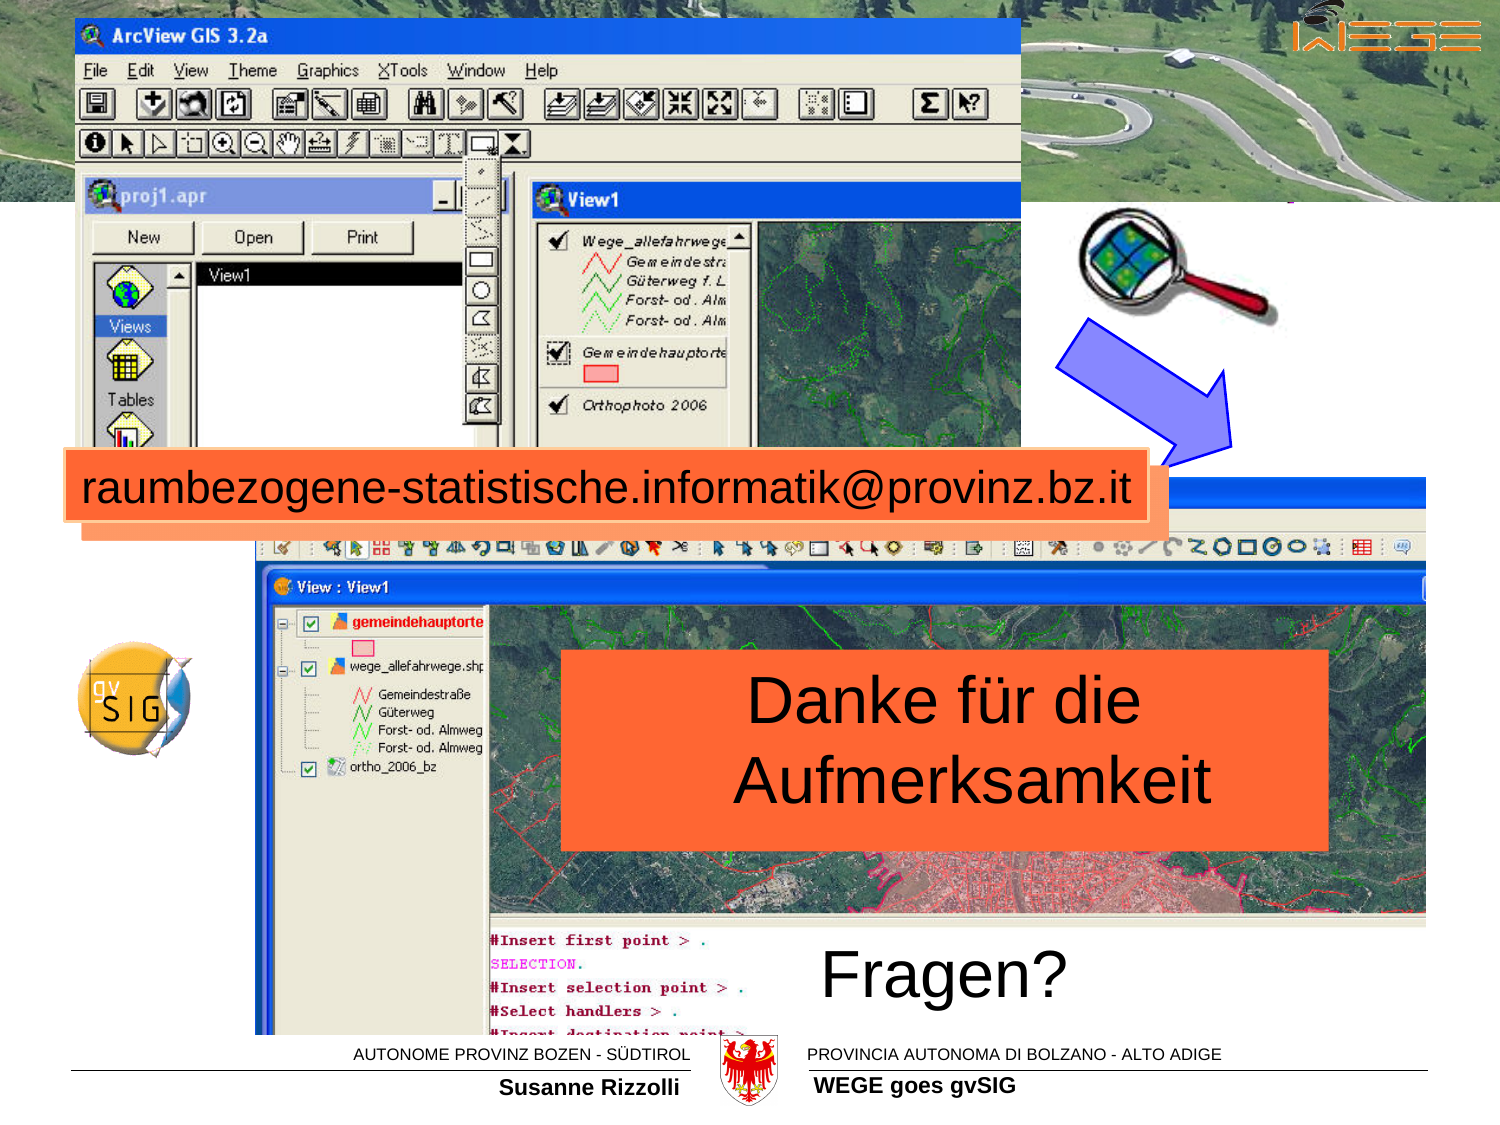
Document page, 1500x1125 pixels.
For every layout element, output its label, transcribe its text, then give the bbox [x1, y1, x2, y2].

text_box raumbezogene-statistische.informatik@provinz.bz.it [64, 448, 1149, 522]
picture [0, 18, 1500, 447]
picture [75, 640, 193, 759]
picture [255, 477, 1426, 1106]
text_box Danke für die Aufmerksamkeit Fragen? [560, 649, 1329, 852]
text_box [1056, 318, 1232, 467]
